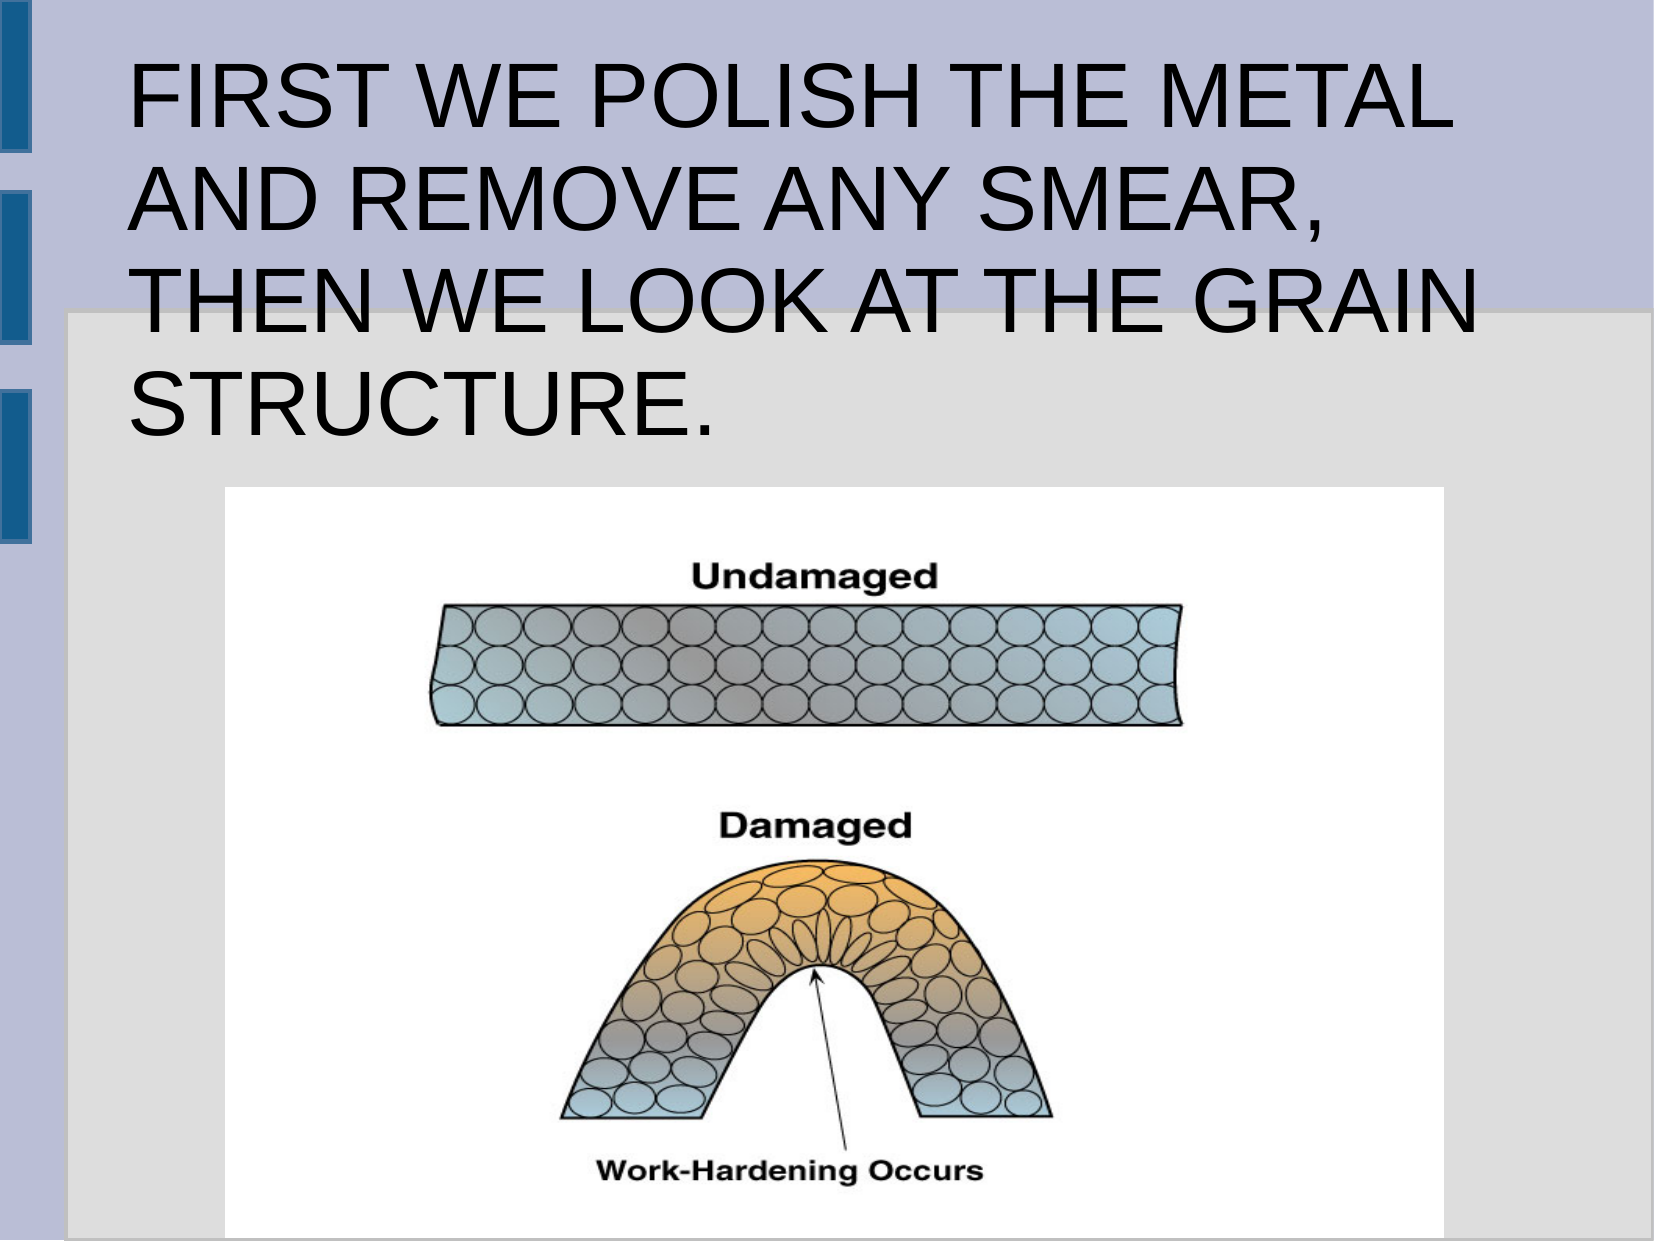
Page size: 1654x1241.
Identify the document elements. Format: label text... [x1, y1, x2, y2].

text_box FIRST WE POLISH THE METAL AND REMOVE ANY SMEAR, THEN WE LOOK AT THE GRAIN STRUCTURE. [112, 37, 1613, 463]
picture [225, 487, 1444, 1238]
